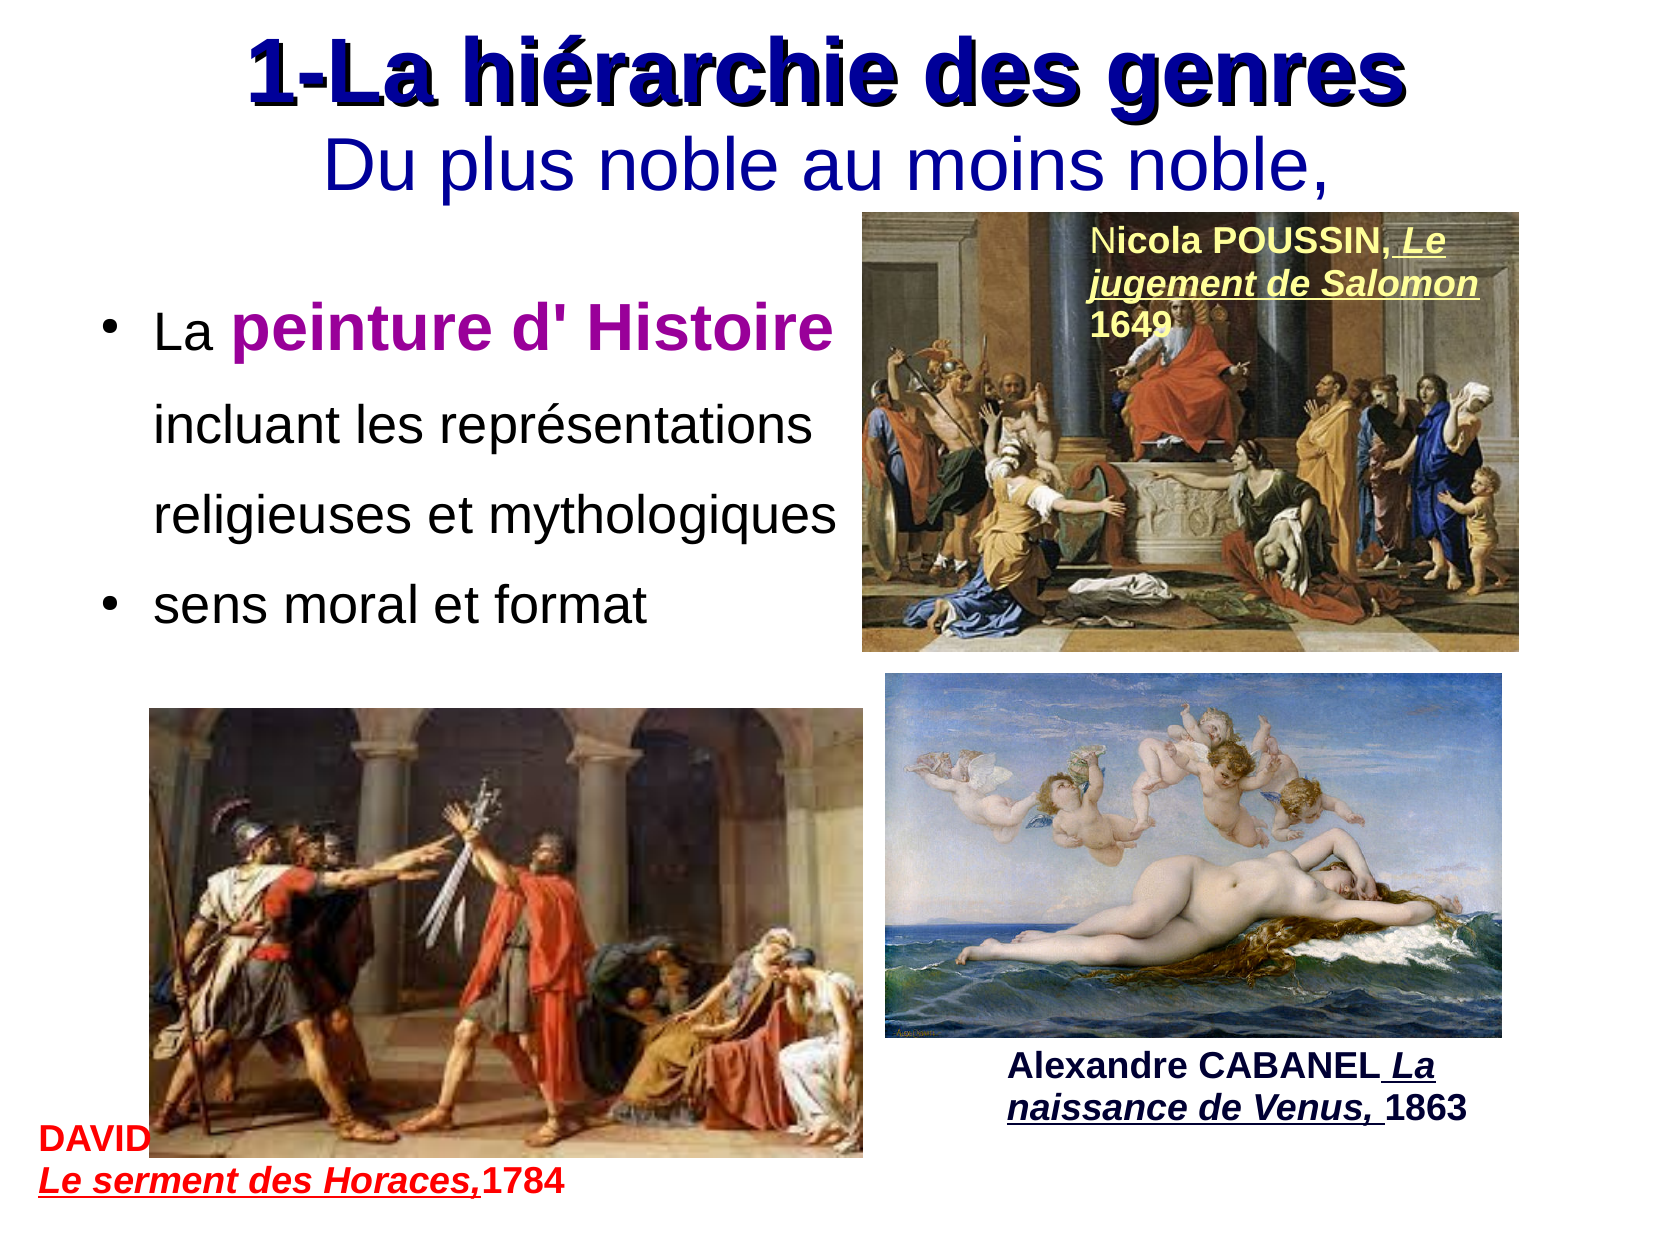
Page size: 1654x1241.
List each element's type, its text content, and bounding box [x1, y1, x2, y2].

picture [862, 212, 1519, 652]
text_box Nicola POUSSIN, Le jugement de Salomon 1649 [1074, 212, 1571, 357]
list La peinture d' Histoire incluant les représentations religieuses et mythologiques sens moral et format [82, 290, 1571, 1109]
picture [149, 708, 863, 1158]
text_box Alexandre CABANEL La naissance de Venus, 1863 [992, 1037, 1571, 1139]
title 1-La hiérarchie des genres Du plus noble au moins noble, [82, 19, 1571, 290]
picture [885, 673, 1502, 1038]
text_box DAVID Le serment des Horaces,1784 [23, 1110, 650, 1241]
